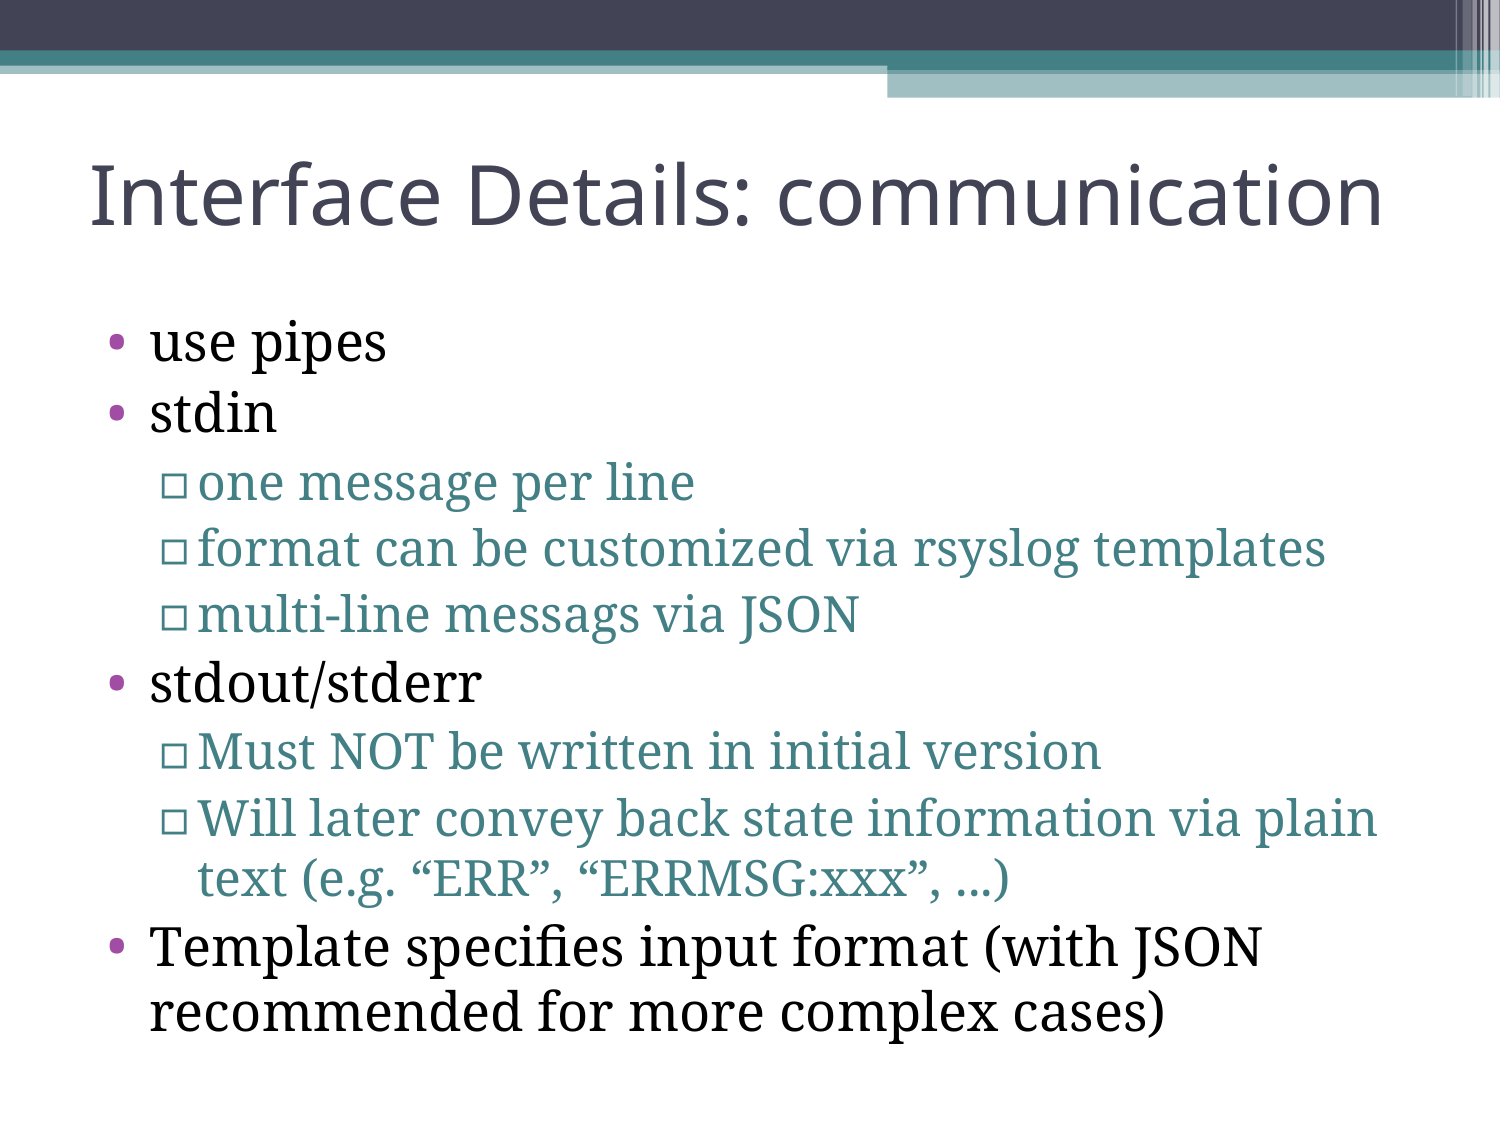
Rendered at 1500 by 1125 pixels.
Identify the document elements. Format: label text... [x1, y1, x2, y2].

list use pipes stdin one message per line format can be customized via rsyslog templates multi-line messags via JSON stdout/stderr Must NOT be written in initial version Will later convey back state information via plain text (e.g. “ERR”, “ERRMSG:xxx”, ...) Template specifies input format (with JSON recommended for more complex cases) [75, 299, 1426, 1050]
title Interface Details: communication [75, 84, 1426, 299]
